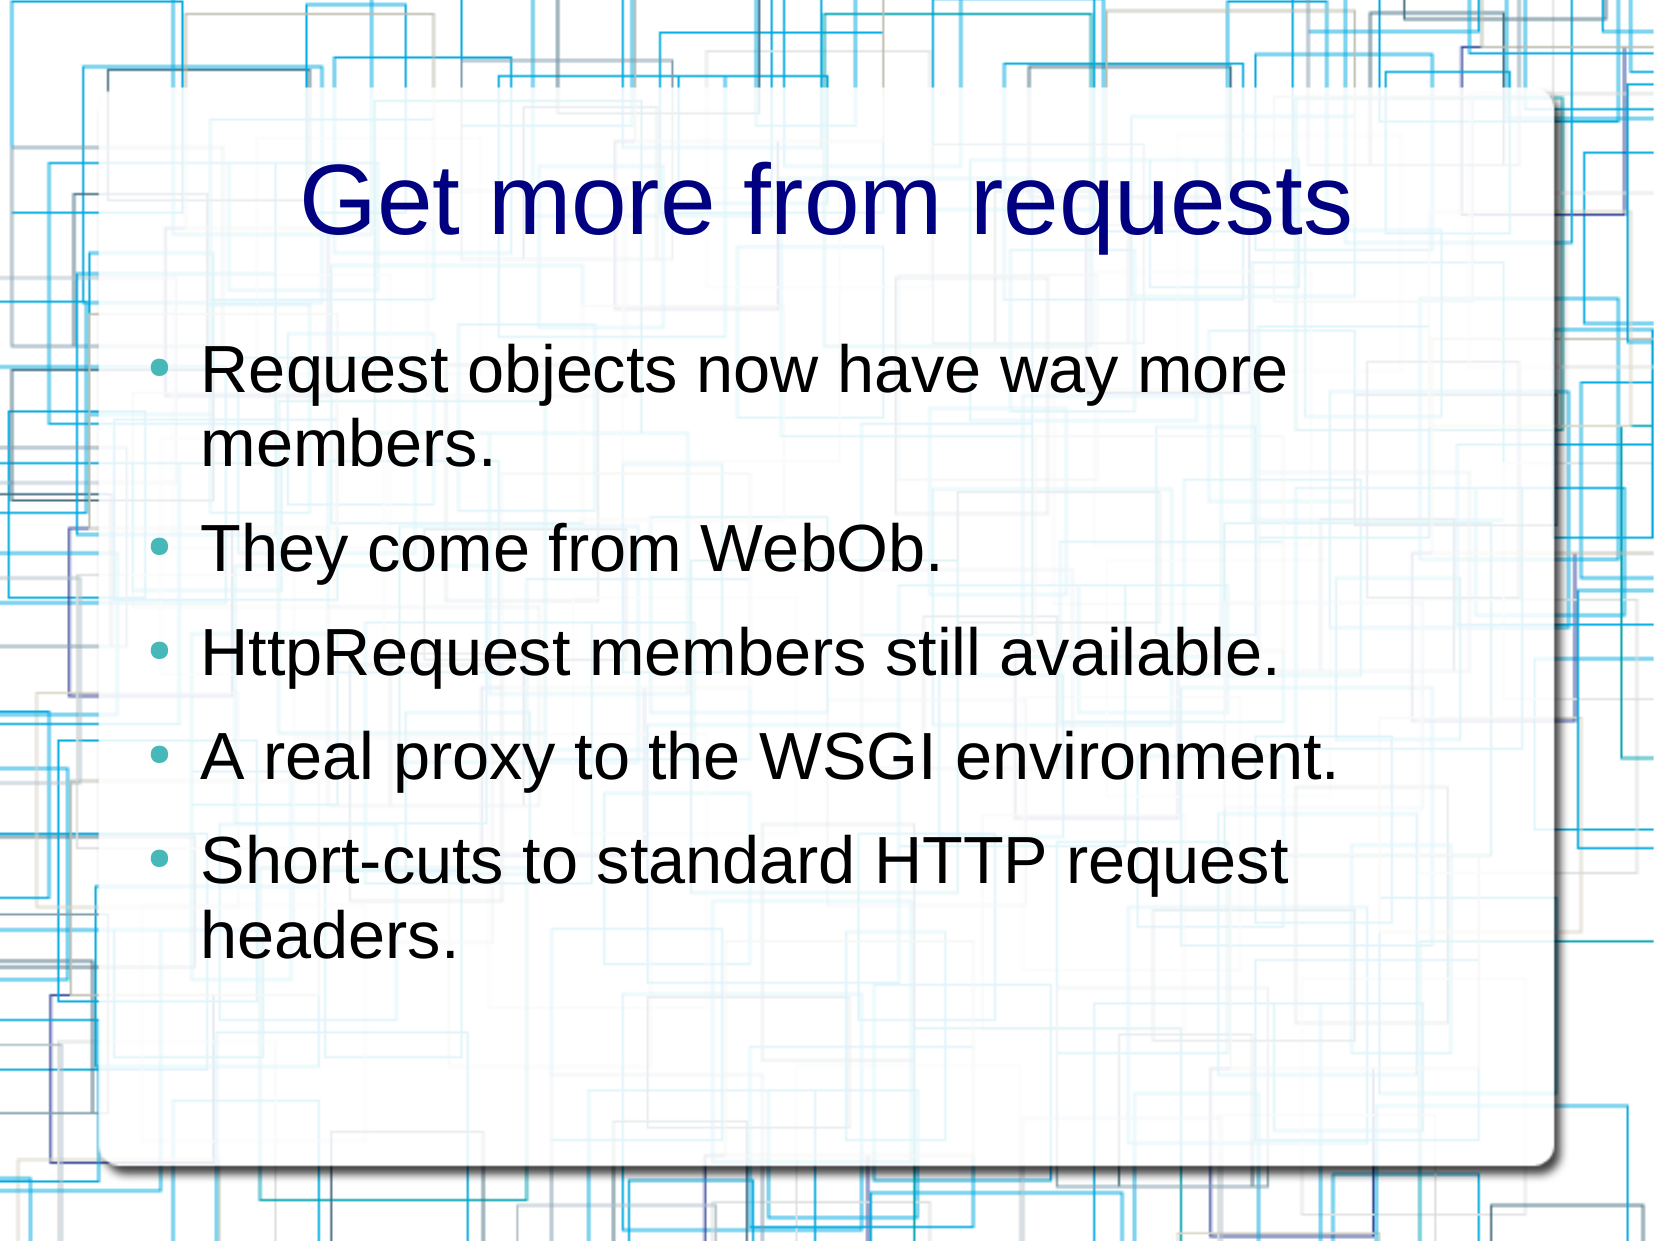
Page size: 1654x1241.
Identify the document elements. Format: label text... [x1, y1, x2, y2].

list Request objects now have way more members. They come from WebOb. HttpRequest members still available. A real proxy to the WSGI environment. Short-cuts to standard HTTP request headers. [129, 331, 1524, 1136]
title Get more from requests [118, 104, 1536, 297]
picture [0, 0, 1654, 1241]
